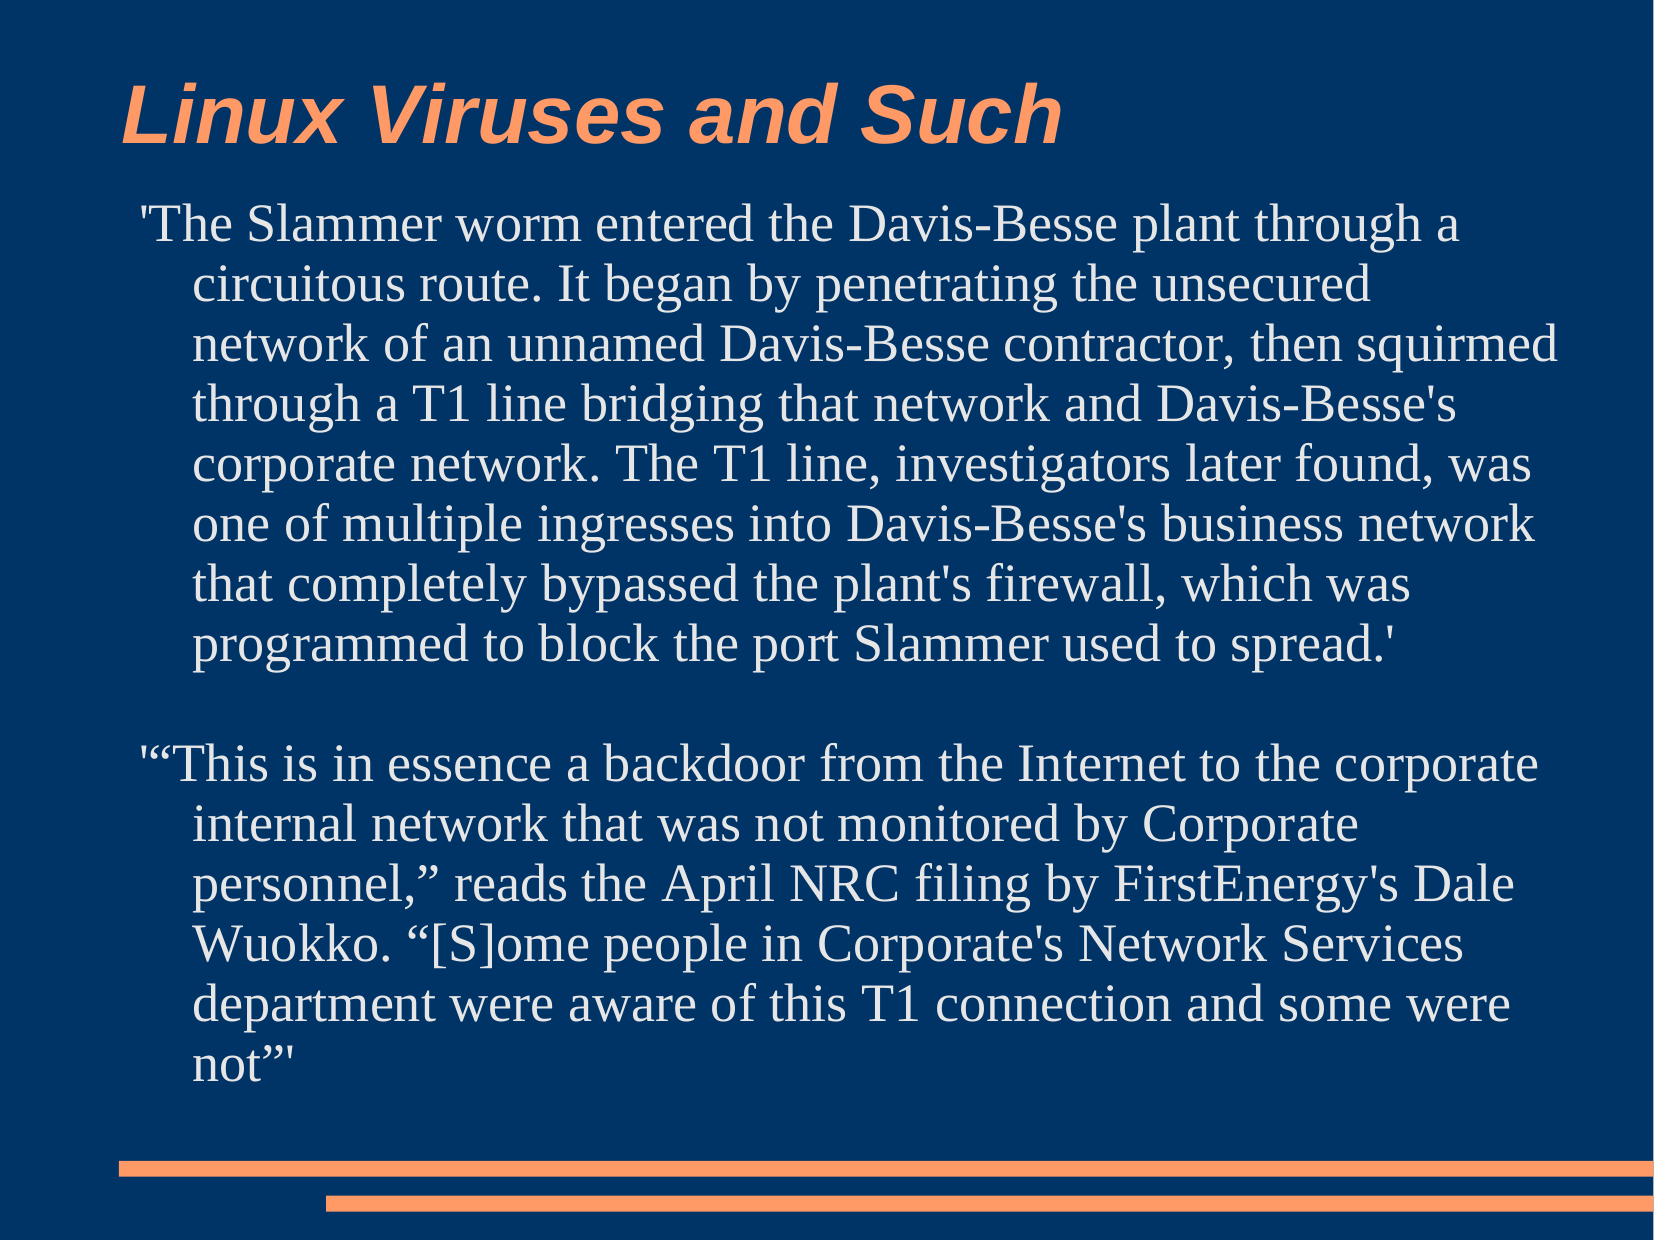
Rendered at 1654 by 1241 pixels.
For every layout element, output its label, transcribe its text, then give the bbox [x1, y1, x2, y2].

list 'The Slammer worm entered the Davis-Besse plant through a circuitous route. It began by penetrating the unsecured network of an unnamed Davis-Besse contractor, then squirmed through a T1 line bridging that network and Davis-Besse's corporate network. The T1 line, investigators later found, was one of multiple ingresses into Davis-Besse's business network that completely bypassed the plant's firewall, which was programmed to block the port Slammer used to spread.' '“This is in essence a backdoor from the Internet to the corporate internal network that was not monitored by Corporate personnel,” reads the April NRC filing by FirstEnergy's Dale Wuokko. “[S]ome people in Corporate's Network Services department were aware of this T1 connection and some were not”' [121, 193, 1561, 1168]
title Linux Viruses and Such [121, 46, 1534, 185]
